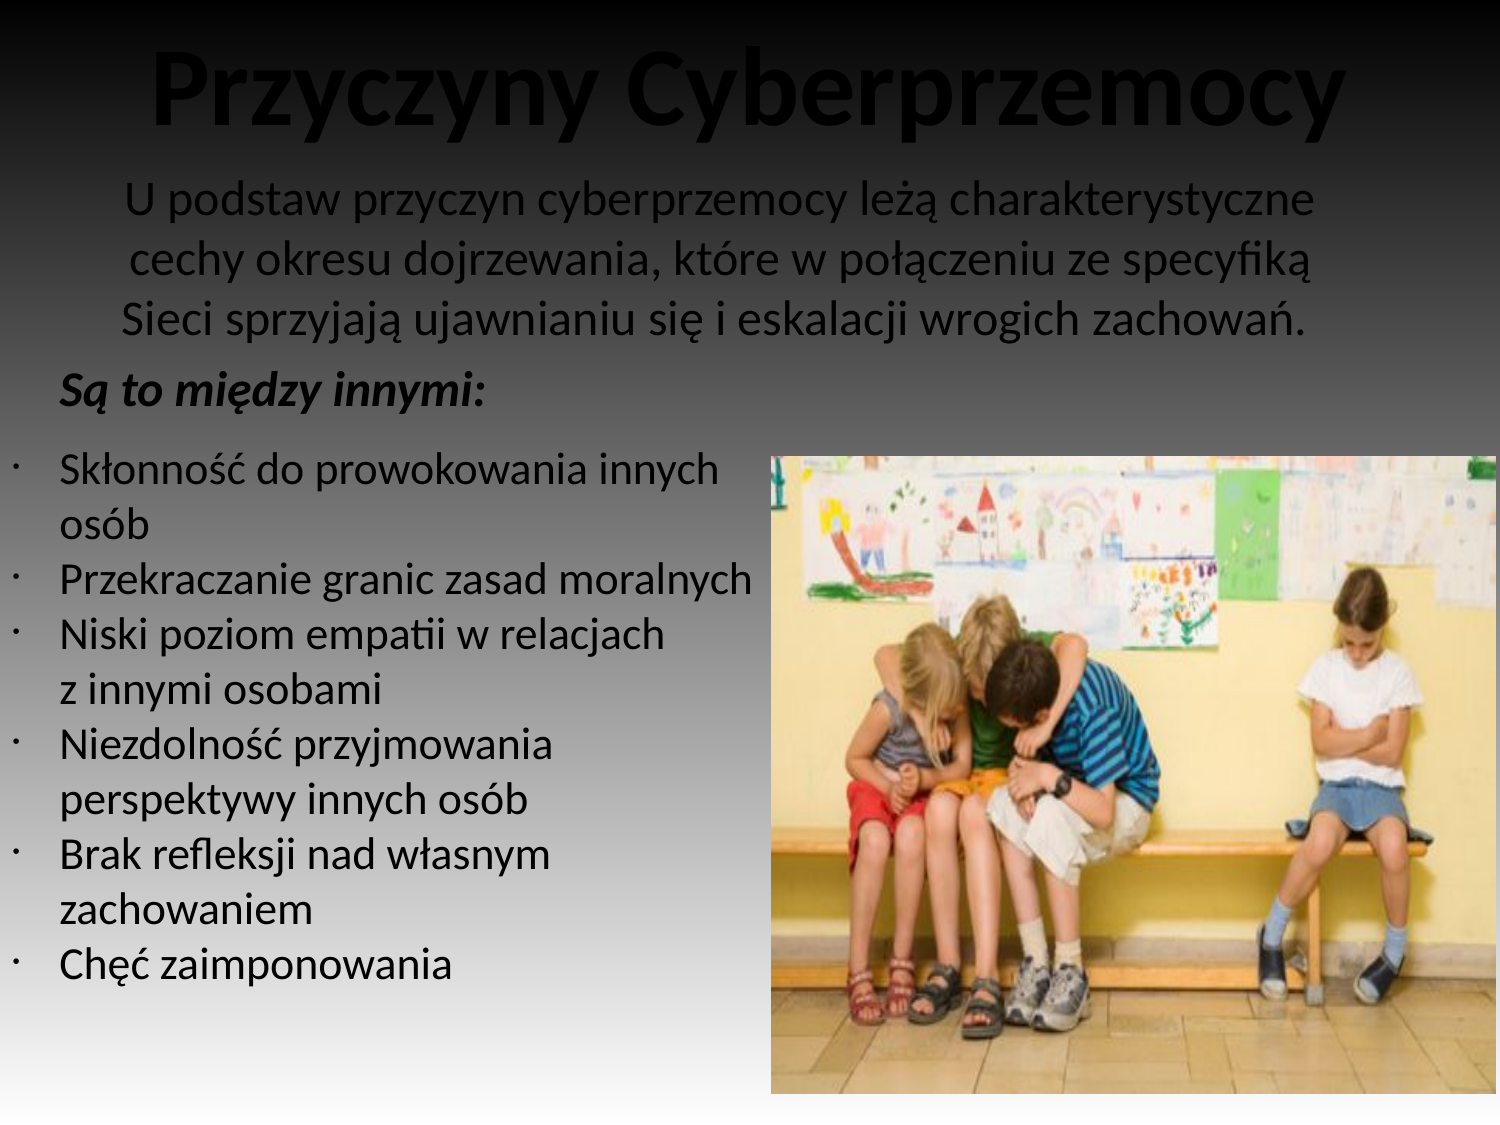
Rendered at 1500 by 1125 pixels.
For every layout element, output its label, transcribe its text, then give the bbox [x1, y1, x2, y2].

title U podstaw przyczyn cyberprzemocy leżą charakterystyczne cechy okresu dojrzewania, które w połączeniu ze specyfiką Sieci sprzyjają ujawnianiu się i eskalacji wrogich zachowań. [88, 157, 1353, 362]
text_box Skłonność do prowokowania innych osób Przekraczanie granic zasad moralnych Niski poziom empatii w relacjach z innymi osobami Niezdolność przyjmowania perspektywy innych osób Brak refleksji nad własnym zachowaniem Chęć zaimponowania [0, 431, 809, 997]
text_box Są to między innymi: [44, 349, 513, 425]
picture [771, 456, 1496, 1094]
text_box Przyczyny Cyberprzemocy [134, 4, 1364, 155]
